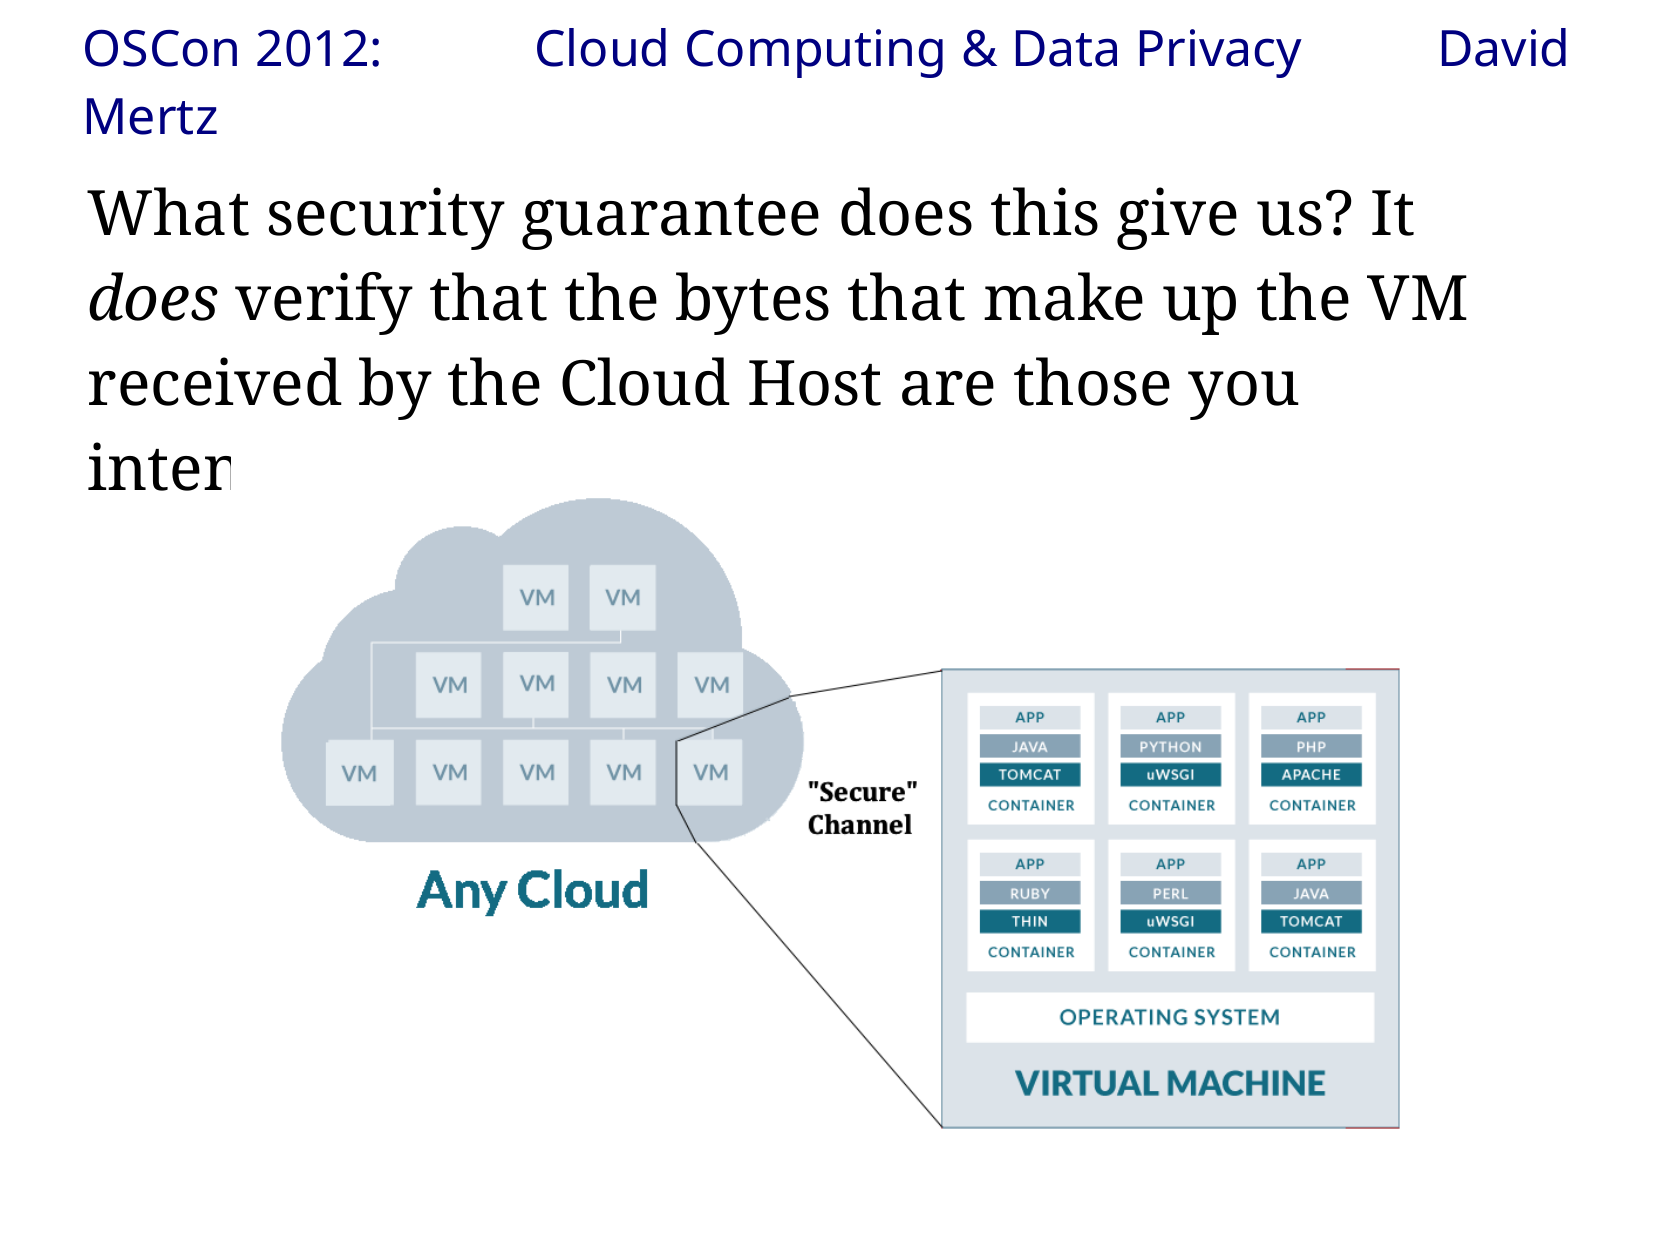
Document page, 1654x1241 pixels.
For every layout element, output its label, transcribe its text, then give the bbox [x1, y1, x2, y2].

list What security guarantee does this give us? It does verify that the bytes that make up the VM received by the Cloud Host are those you intended. [87, 168, 1535, 481]
picture [231, 429, 1436, 1171]
title OSCon 2012: Cloud Computing & Data Privacy David Mertz [82, 49, 1571, 113]
